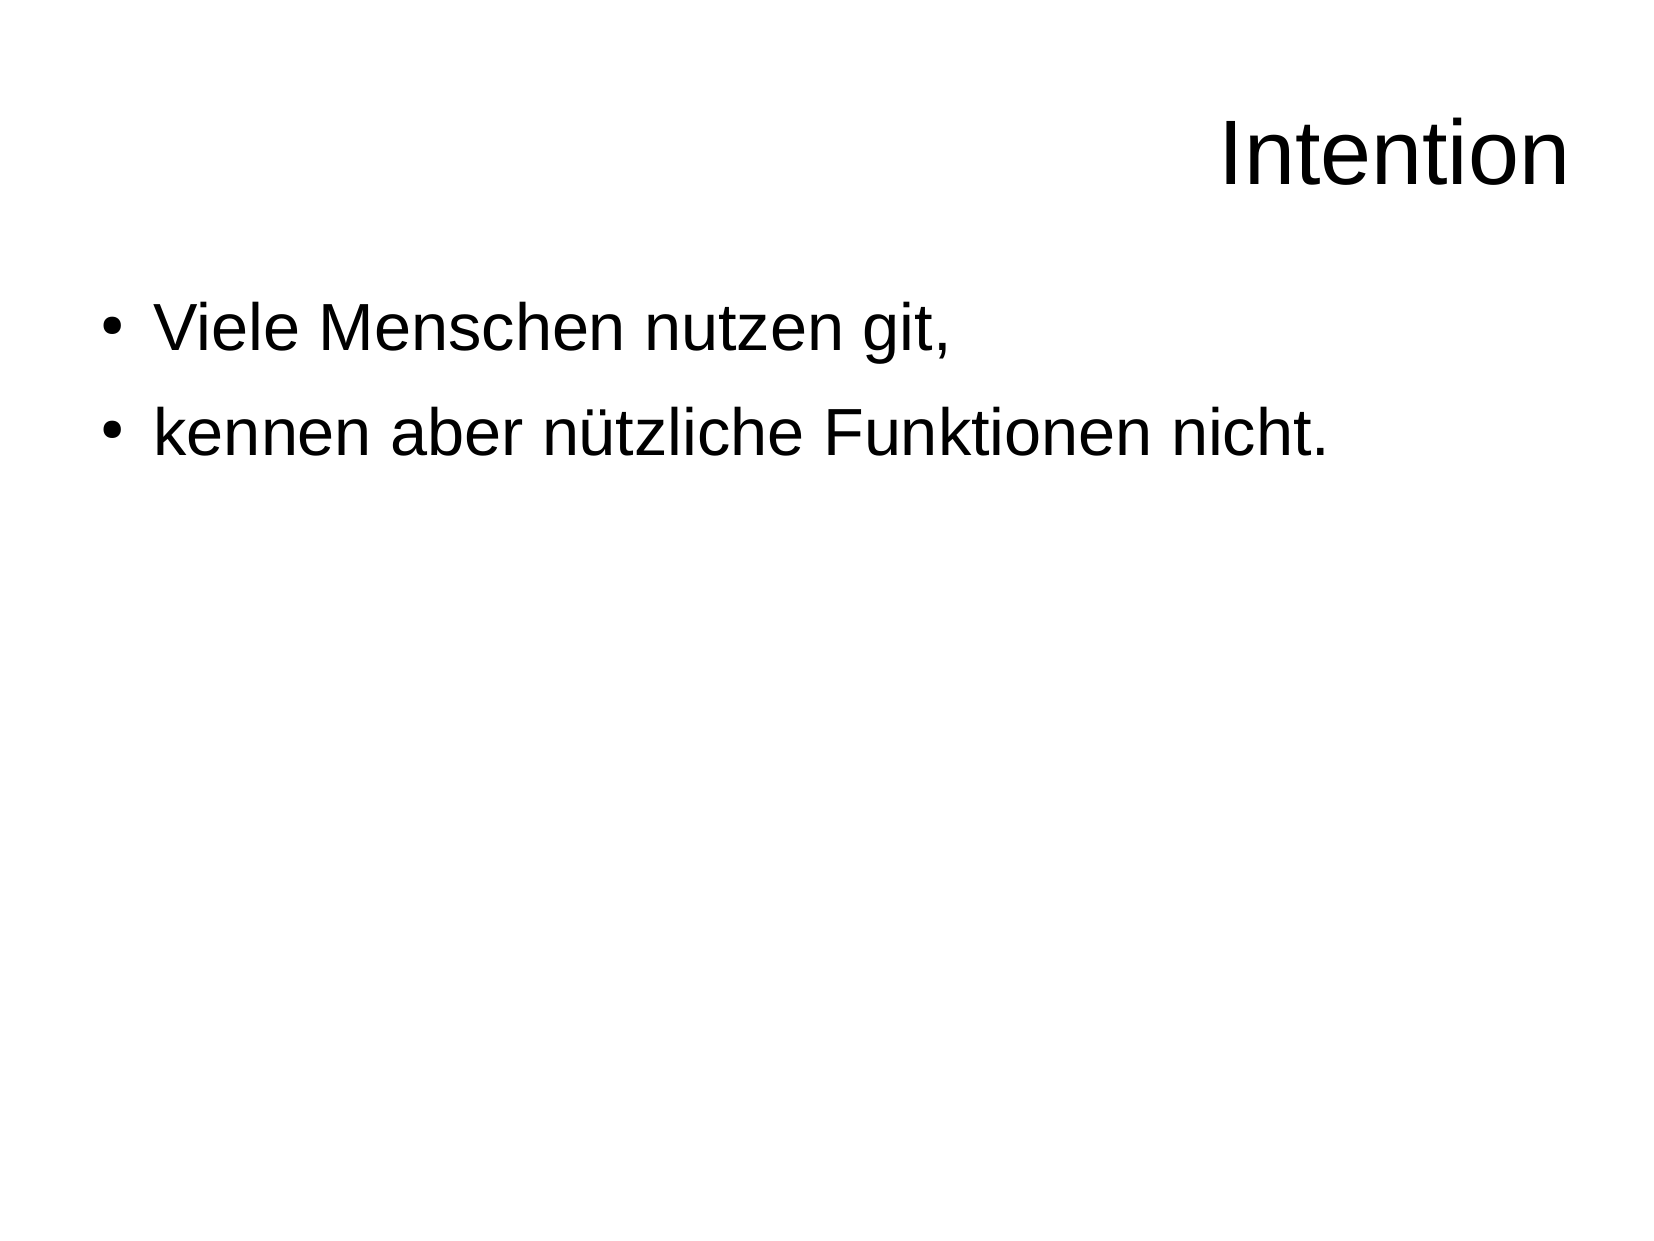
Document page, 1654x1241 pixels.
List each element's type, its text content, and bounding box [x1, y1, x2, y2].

title Intention [82, 49, 1571, 257]
list Viele Menschen nutzen git, kennen aber nützliche Funktionen nicht. [82, 290, 1571, 1109]
